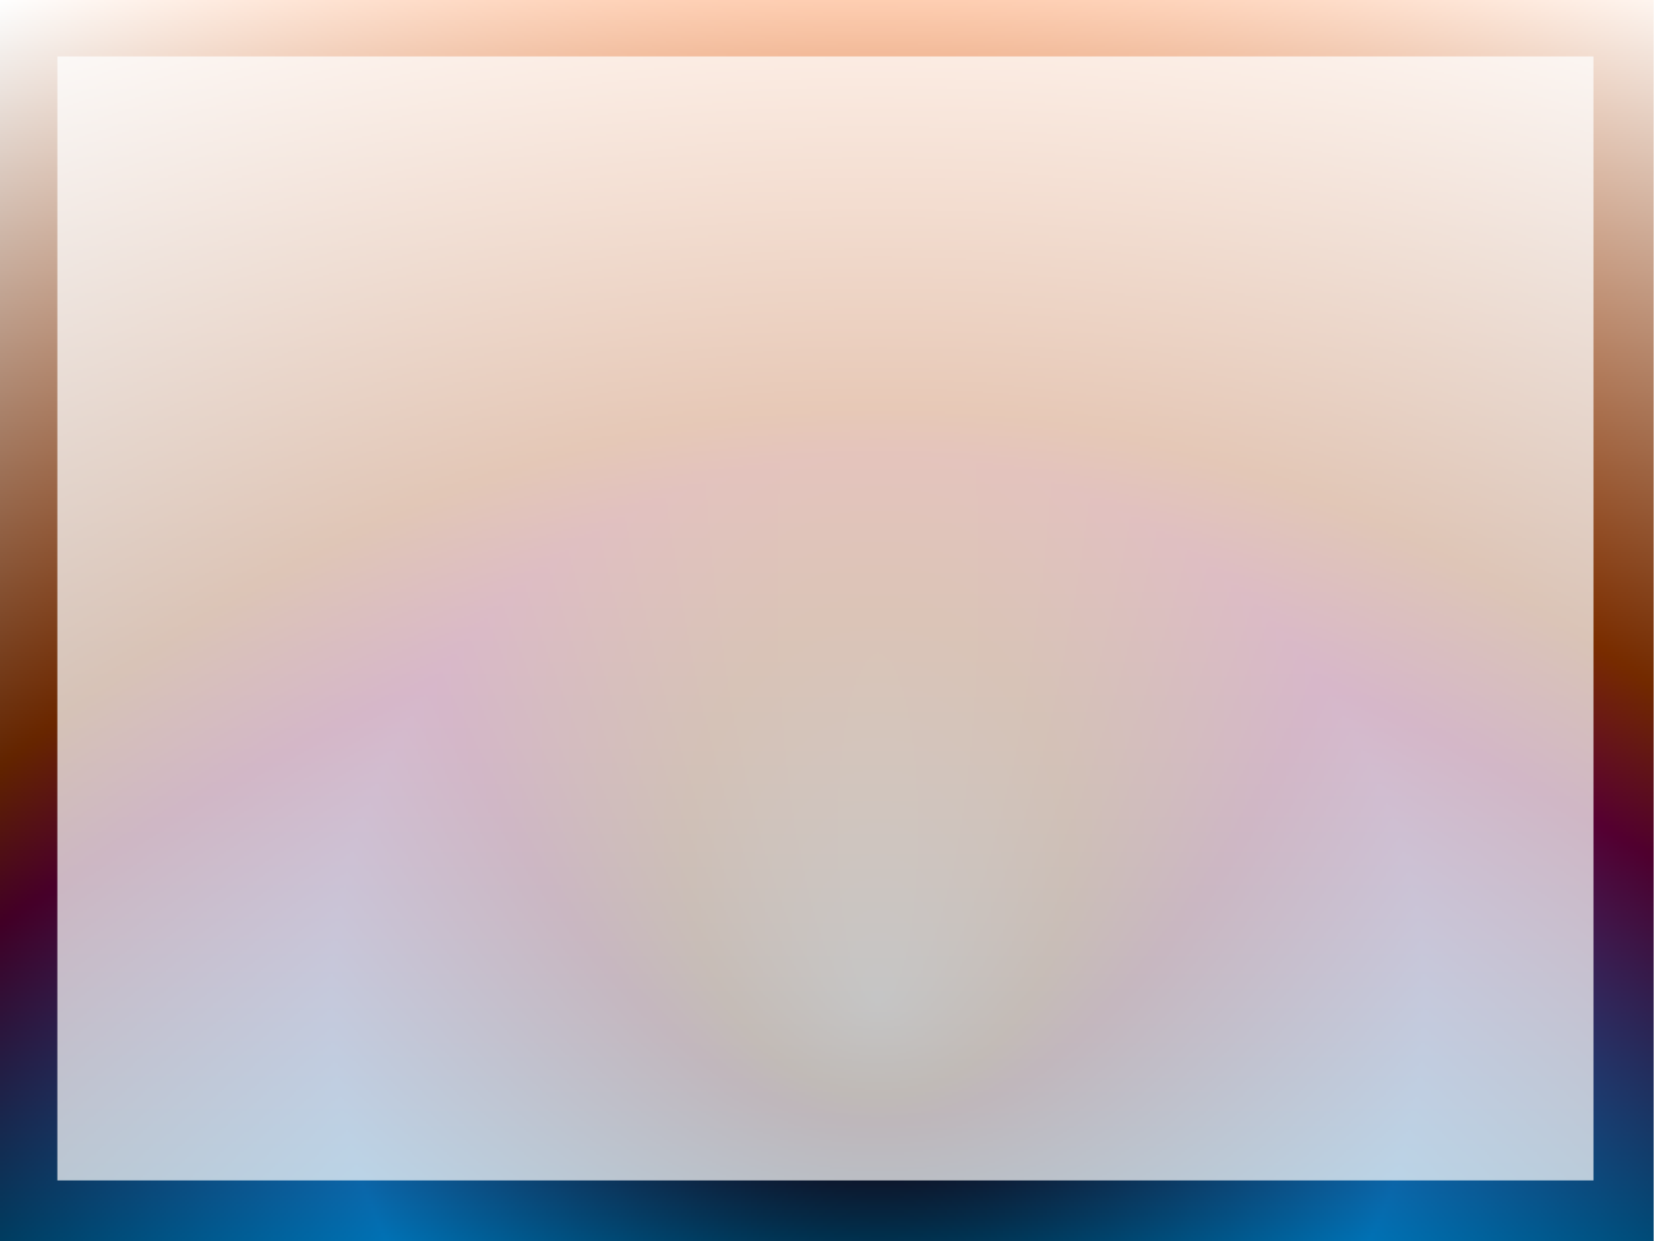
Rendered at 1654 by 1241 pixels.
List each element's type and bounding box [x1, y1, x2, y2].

list [82, 290, 1571, 1034]
